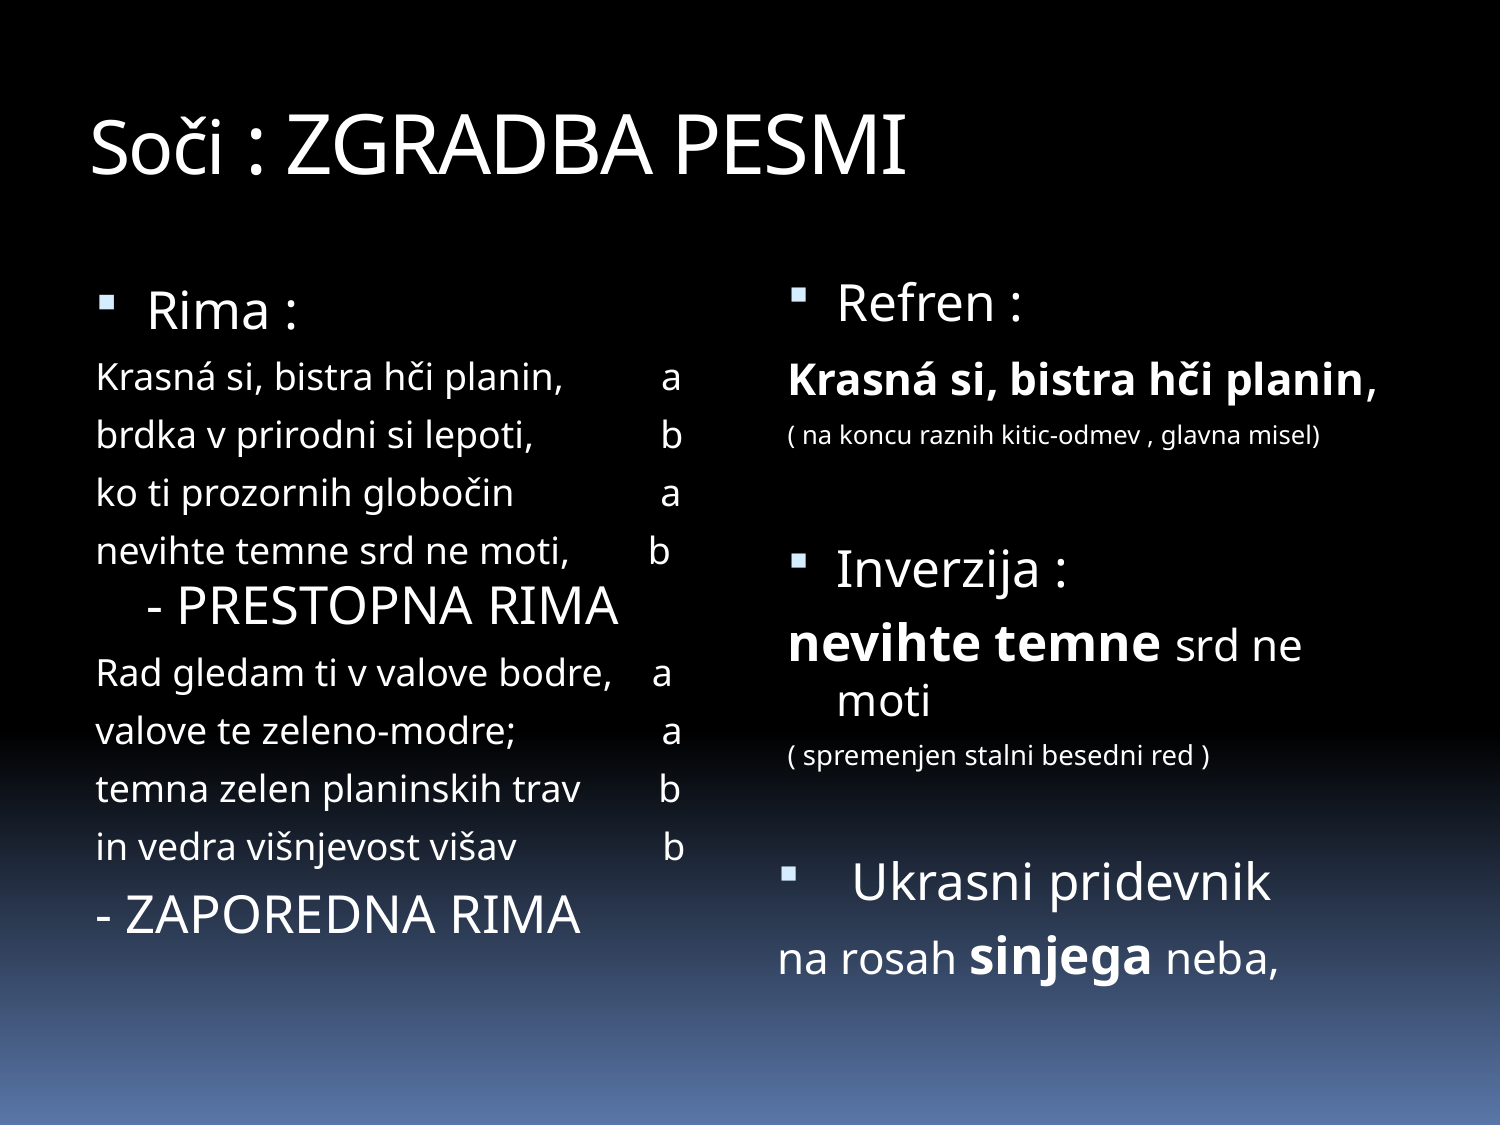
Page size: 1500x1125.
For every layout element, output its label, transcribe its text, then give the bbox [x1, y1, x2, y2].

title Soči : ZGRADBA PESMI [75, 83, 1425, 234]
list Rima : Krasná si, bistra hči planin, a brdka v prirodni si lepoti, b ko ti prozornih globočin a nevihte temne srd ne moti, b - PRESTOPNA RIMA Rad gledam ti v valove bodre, a valove te zeleno-modre; a temna zelen planinskih trav b in vedra višnjevost višav b - ZAPOREDNA RIMA [70, 269, 733, 1012]
list Refren : Krasná si, bistra hči planin, ( na koncu raznih kitic-odmev , glavna misel) Inverzija : nevihte temne srd ne moti ( spremenjen stalni besedni red ) Ukrasni pridevnik na rosah sinjega neba, [762, 262, 1425, 1055]
